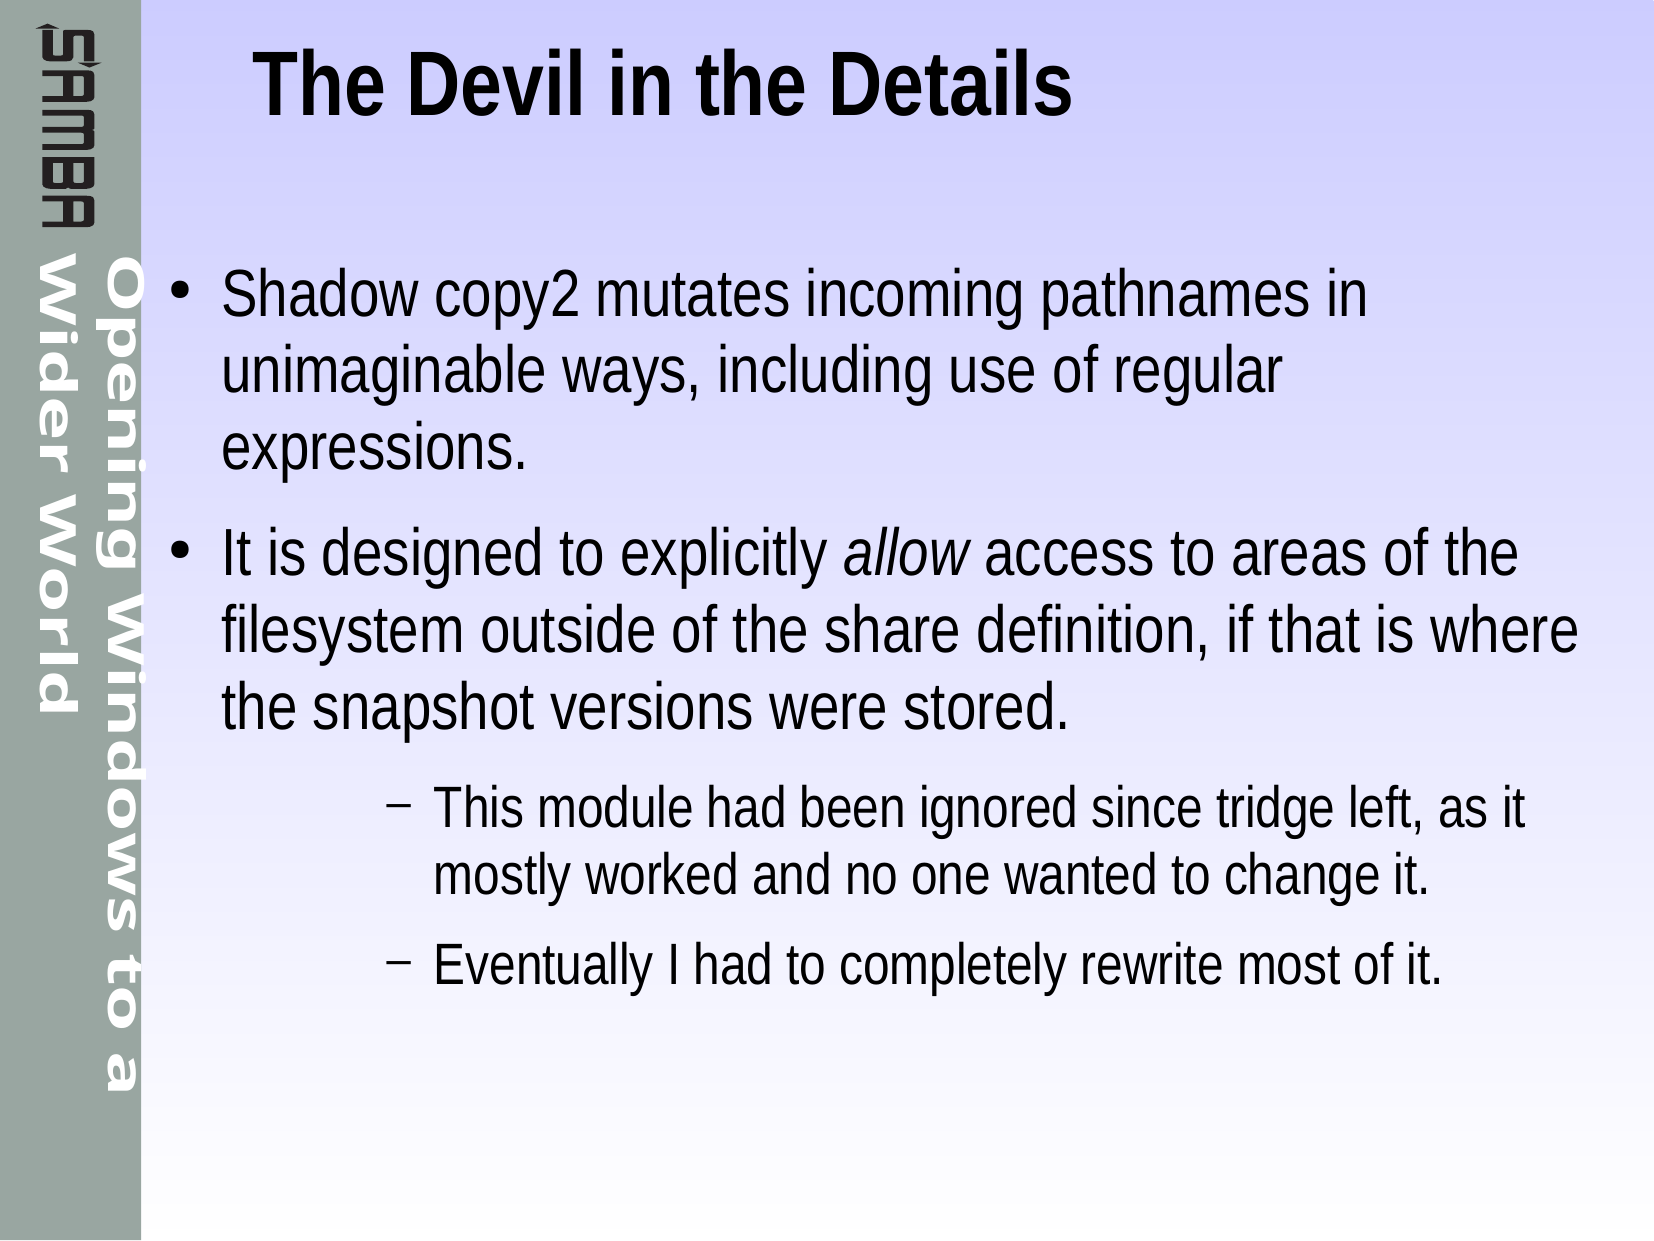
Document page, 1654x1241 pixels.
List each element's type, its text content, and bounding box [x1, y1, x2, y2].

title The Devil in the Details [183, 0, 1146, 166]
list Shadow copy2 mutates incoming pathnames in unimaginable ways, including use of regular expressions. It is designed to explicitly allow access to areas of the filesystem outside of the share definition, if that is where the snapshot versions were stored. This module had been ignored since tridge left, as it mostly worked and no one wanted to change it. Eventually I had to completely rewrite most of it. [150, 253, 1605, 1169]
